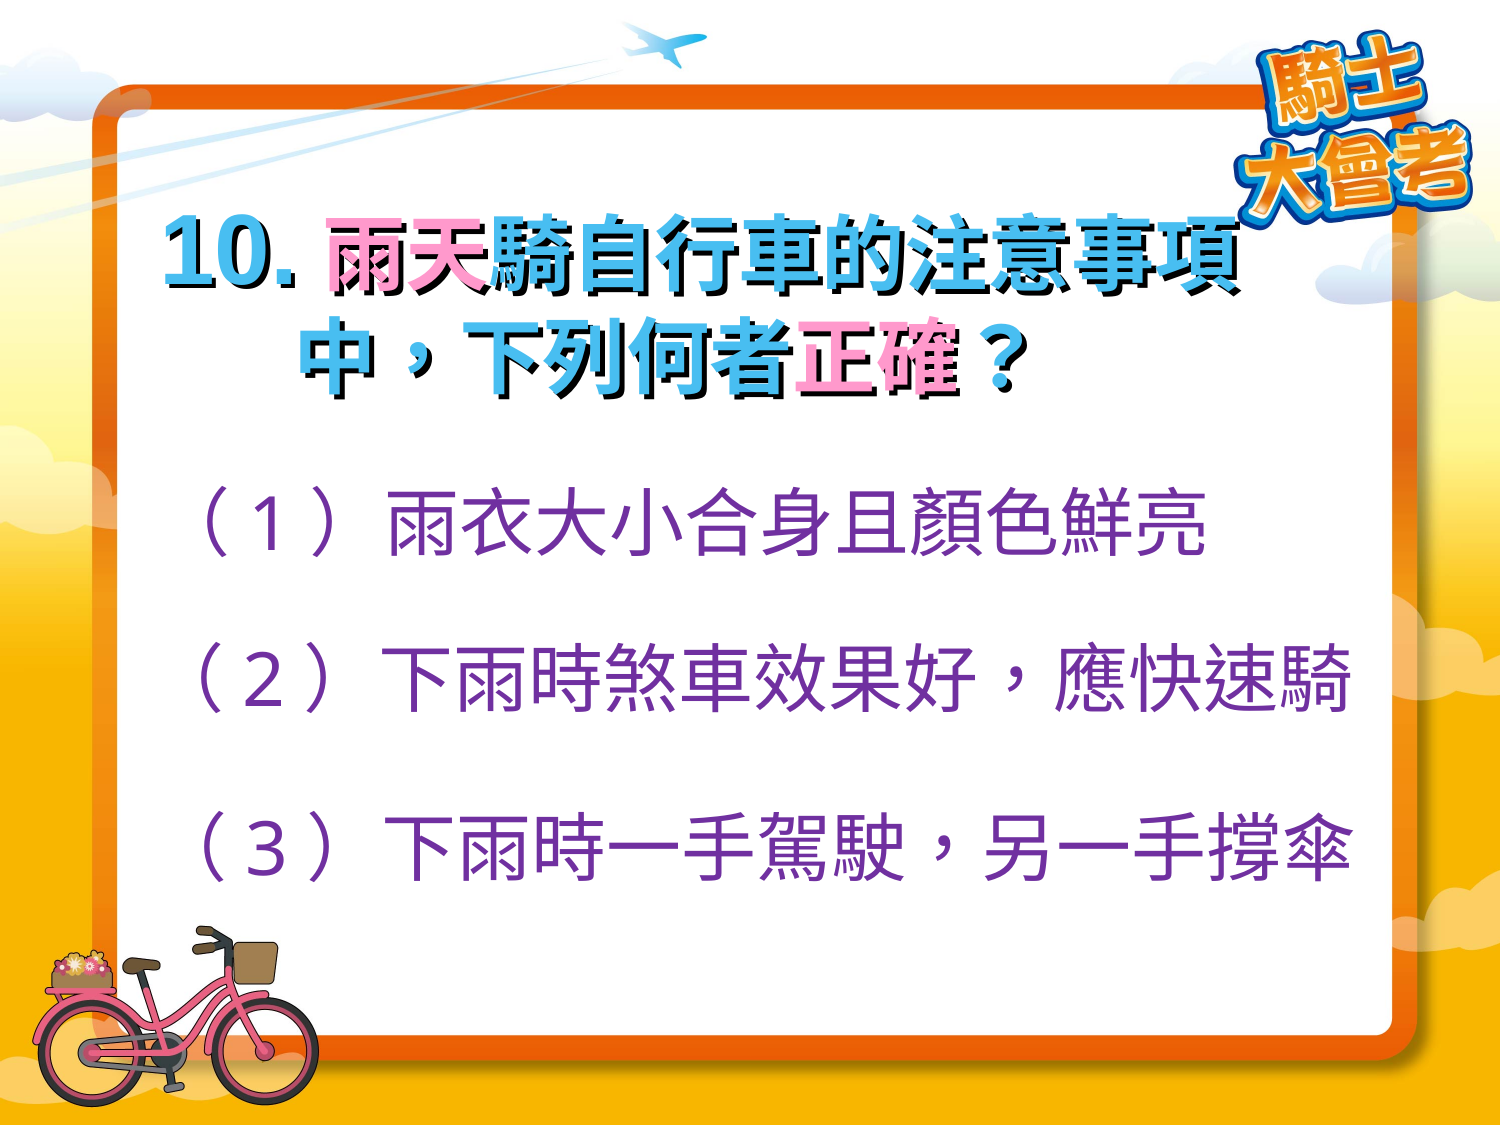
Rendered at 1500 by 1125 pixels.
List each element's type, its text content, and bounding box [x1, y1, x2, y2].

text_box （1）雨衣大小合身且顏色鮮亮 [147, 468, 1500, 587]
text_box （2）下雨時煞車效果好，應快速騎 [141, 624, 1500, 778]
text_box 10.雨天騎自行車的注意事項 中，下列何者正確？ [159, 184, 1435, 398]
text_box （3）下雨時一手駕駛，另一手撐傘 [145, 793, 1500, 912]
